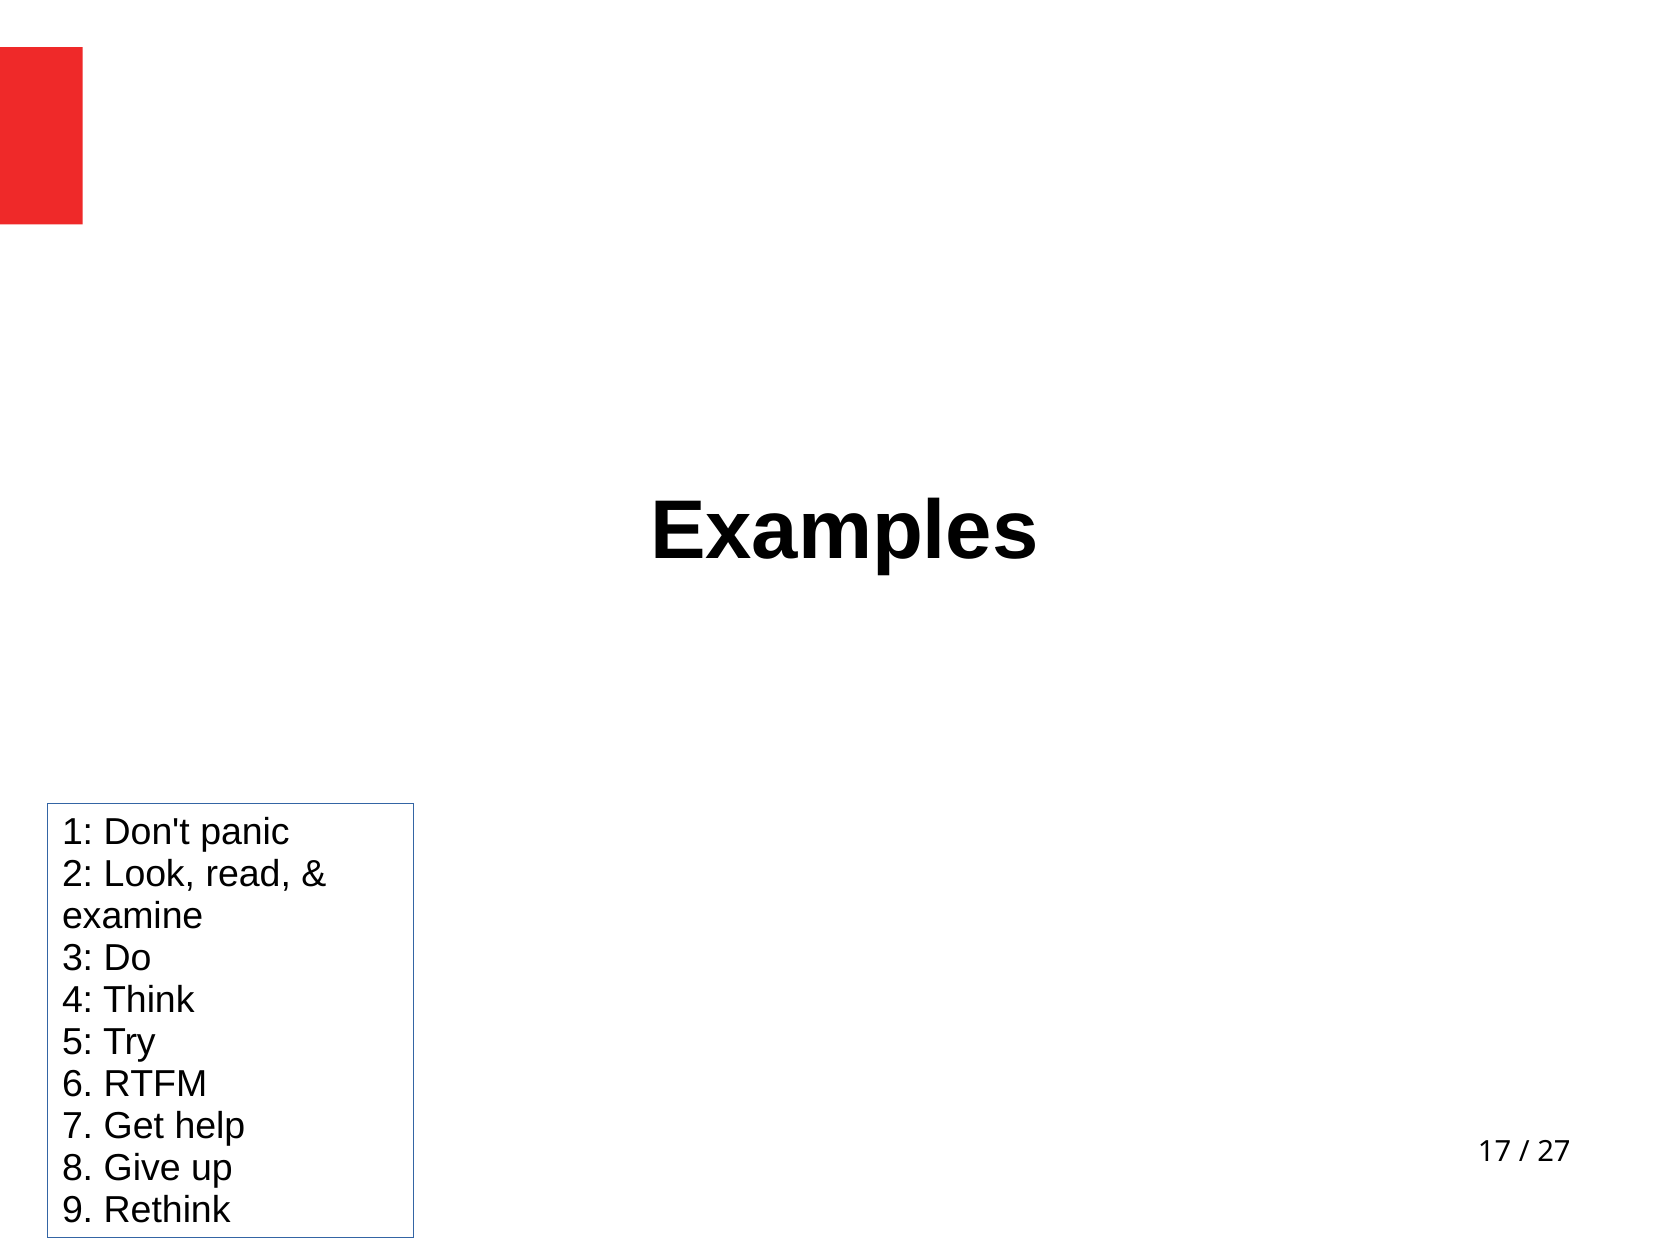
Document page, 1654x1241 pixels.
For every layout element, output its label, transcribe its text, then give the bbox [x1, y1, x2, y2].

subtitle Examples [118, 49, 1571, 1010]
text_box 1: Don't panic 2: Look, read, & examine 3: Do 4: Think 5: Try 6. RTFM 7. Get help 8. Give up 9. Rethink [47, 803, 414, 1238]
